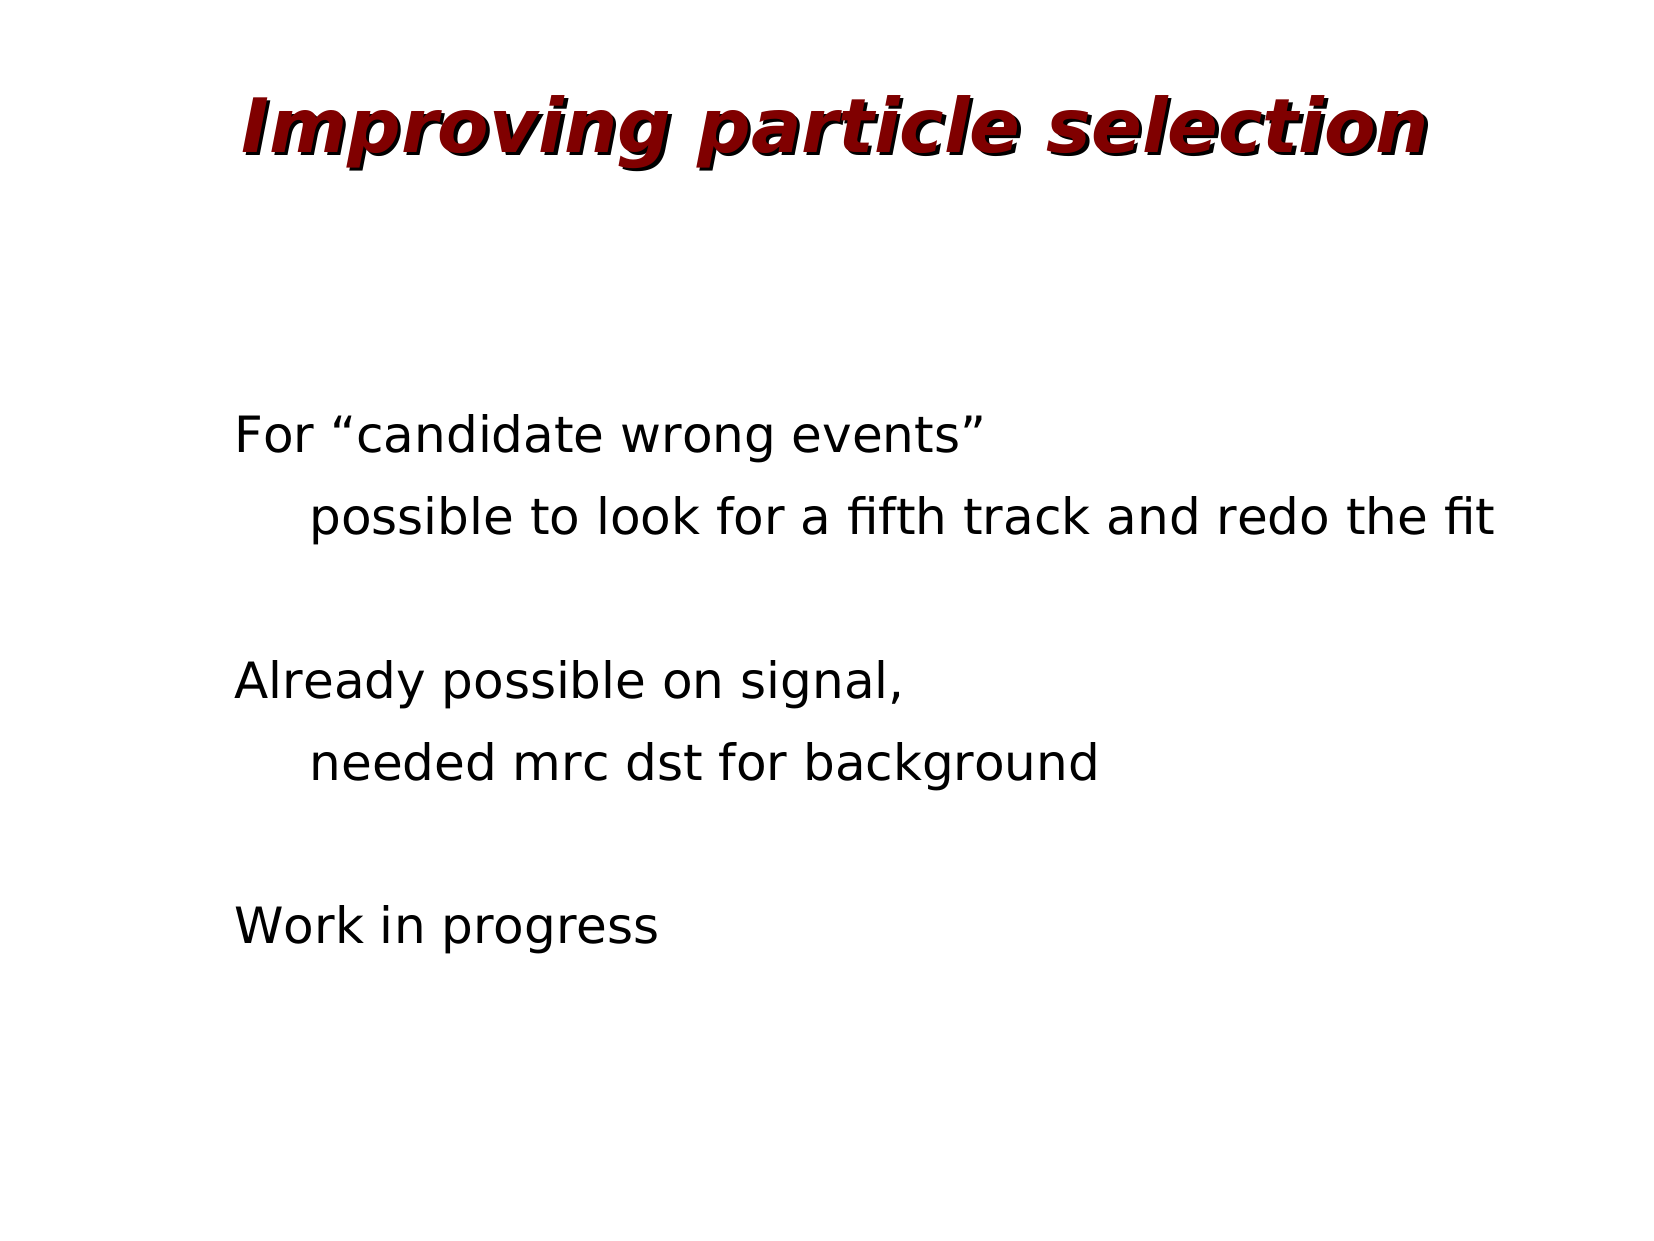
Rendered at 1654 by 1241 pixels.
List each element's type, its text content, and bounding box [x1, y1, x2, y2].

text_box Improving particle selection [226, 75, 1423, 178]
text_box For “candidate wrong events” possible to look for a fifth track and redo the fit Already possible on signal, needed mrc dst for background Work in progress [219, 398, 1601, 963]
